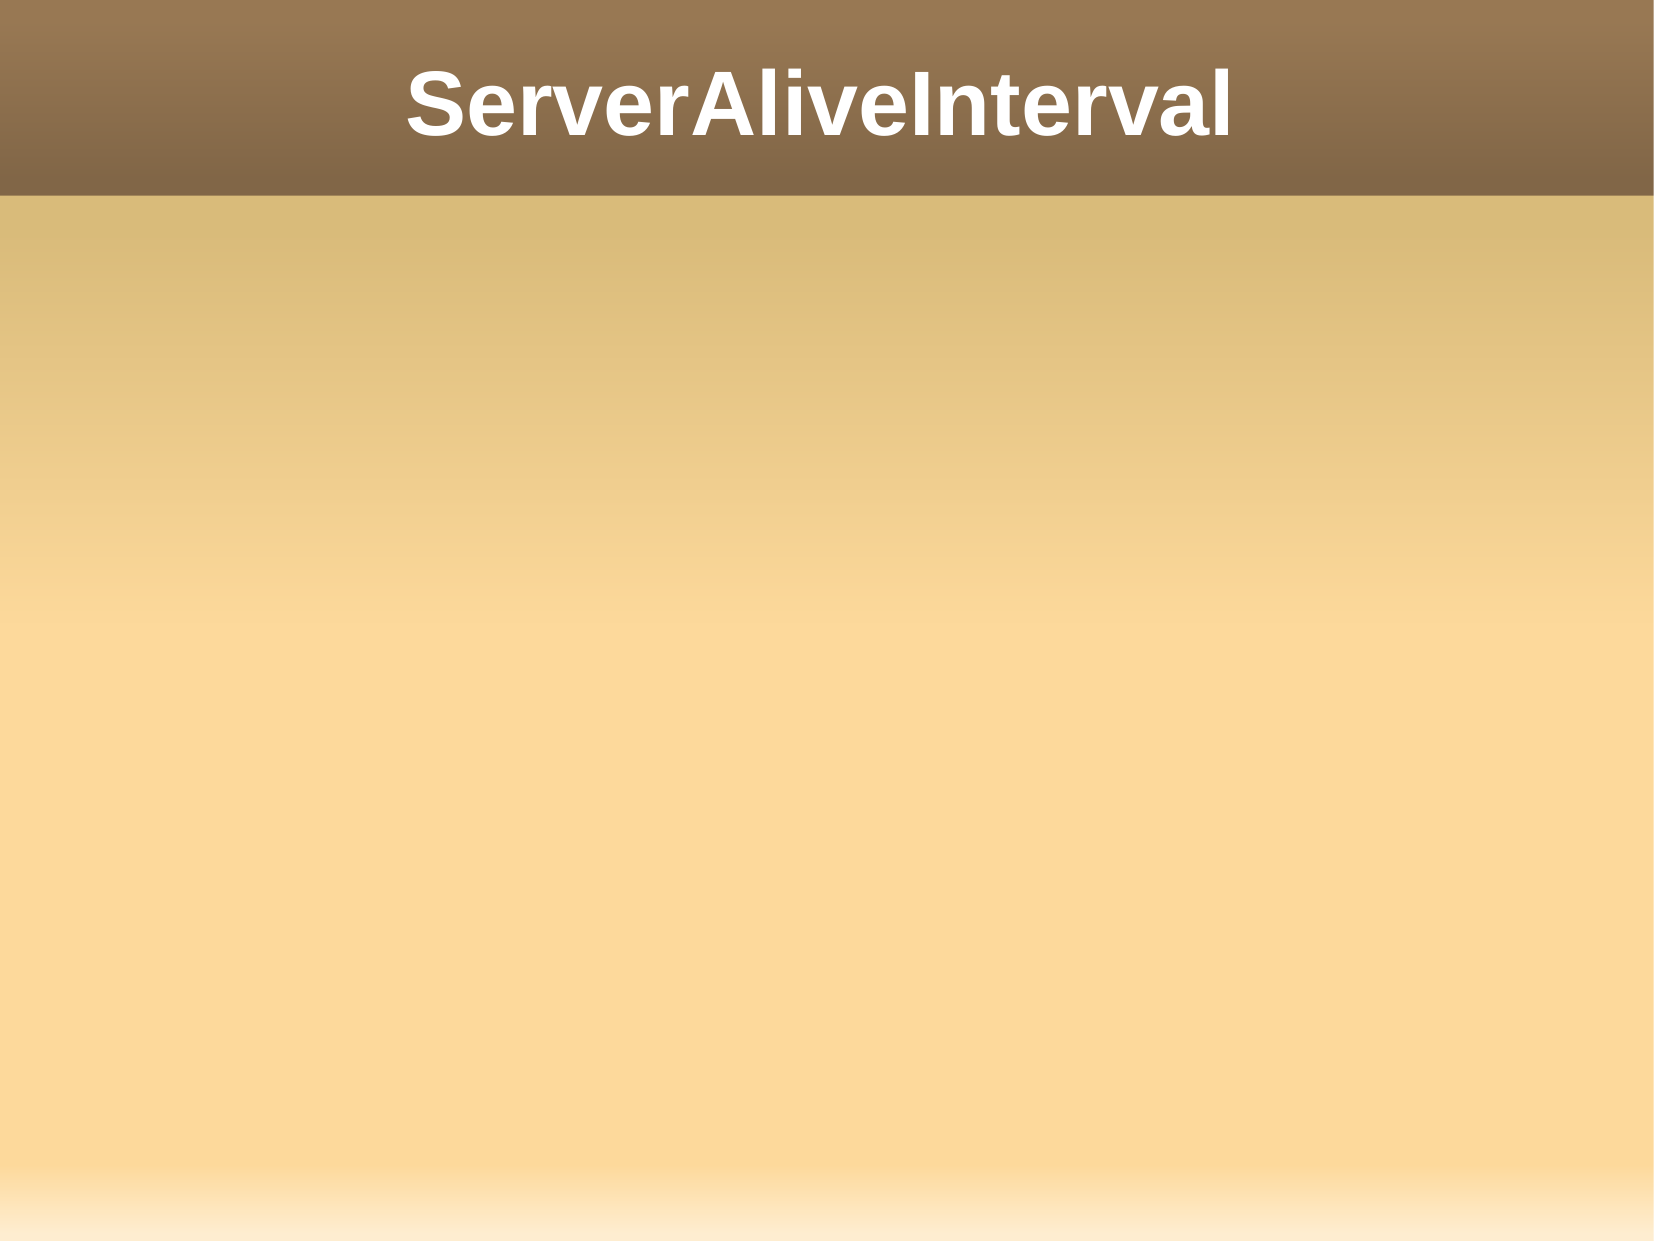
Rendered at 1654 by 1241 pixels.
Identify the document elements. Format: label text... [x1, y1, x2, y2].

title ServerAliveInterval [76, 0, 1565, 208]
picture [0, 0, 1654, 1241]
